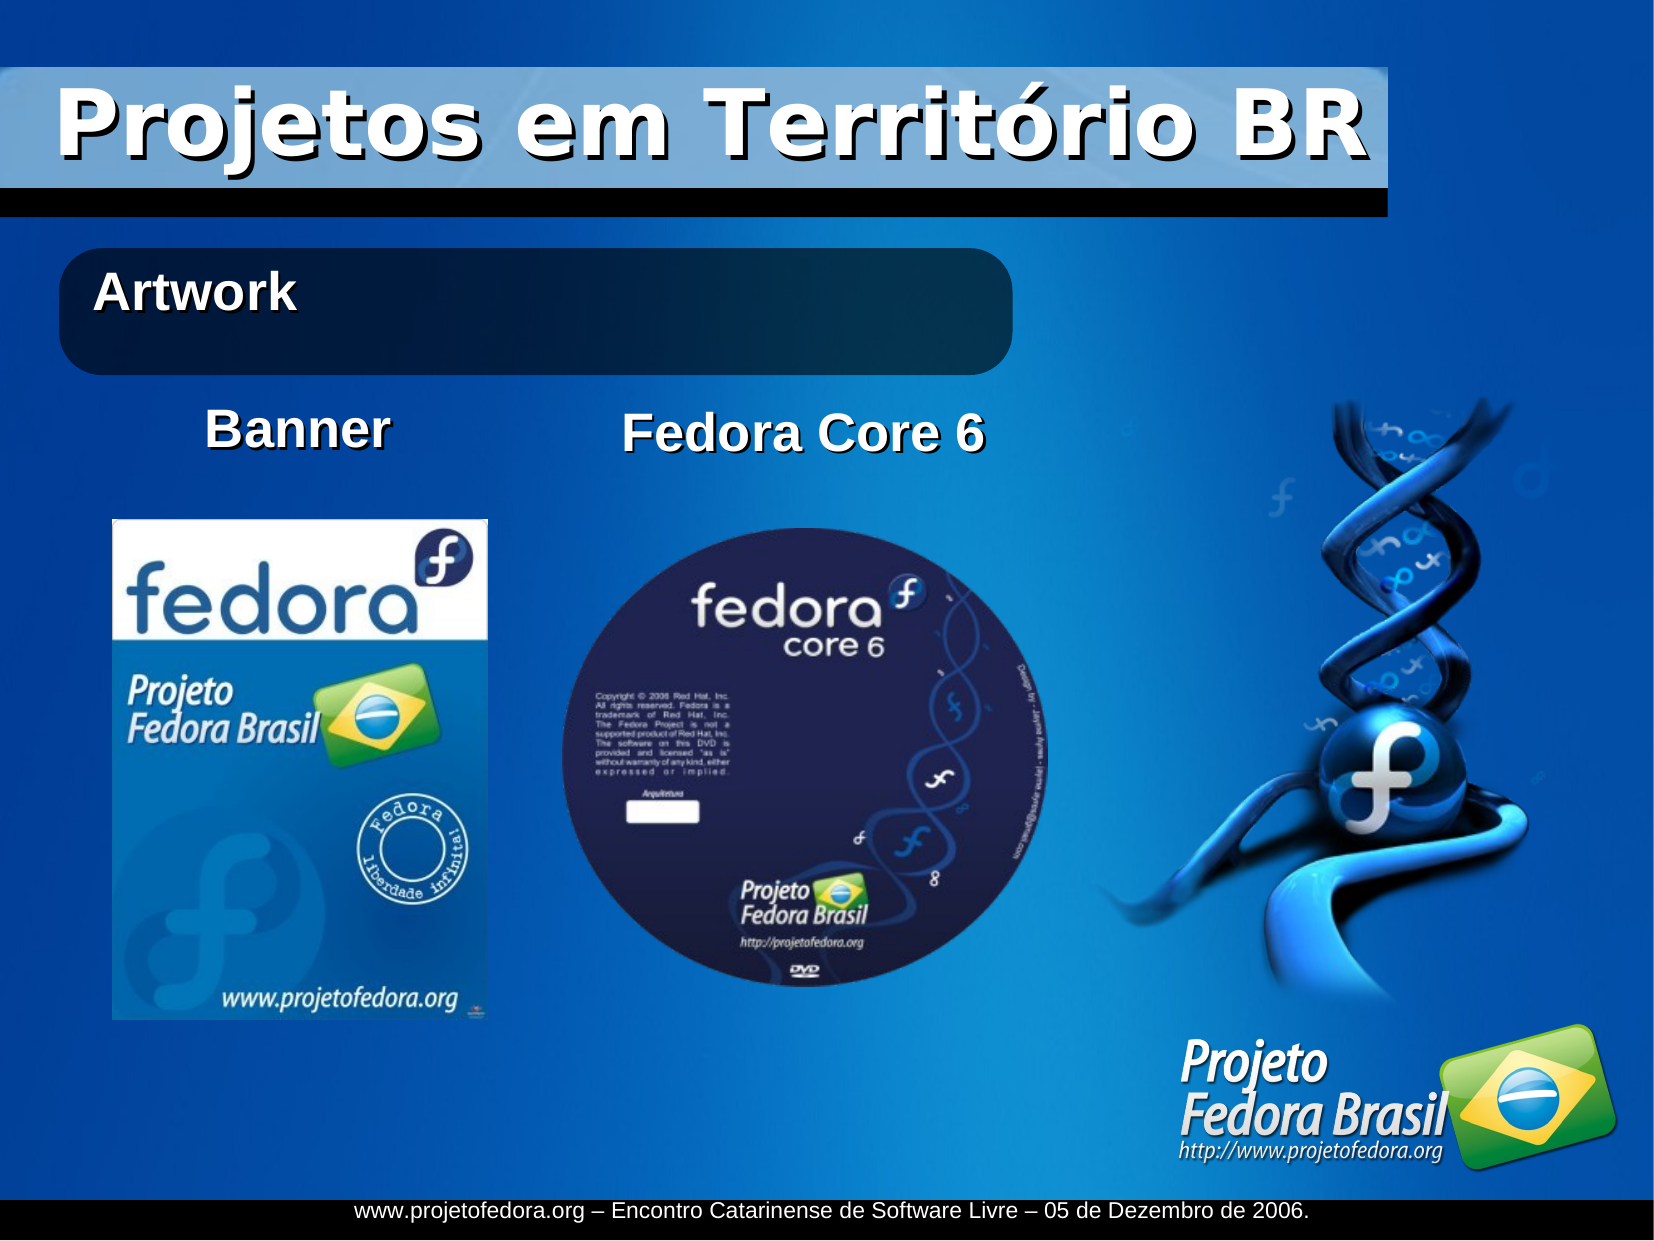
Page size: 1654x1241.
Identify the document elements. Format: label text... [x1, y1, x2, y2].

text_box [59, 248, 1013, 376]
picture [0, 0, 1654, 1200]
list Fedora Core 6 [603, 402, 1028, 492]
text_box Projetos em Território BR [37, 63, 1394, 202]
list Banner [187, 398, 496, 488]
list Artwork [75, 261, 976, 344]
text_box www.projetofedora.org – Encontro Catarinense de Software Livre – 05 de Dezembro de 2006. [339, 1190, 1427, 1241]
